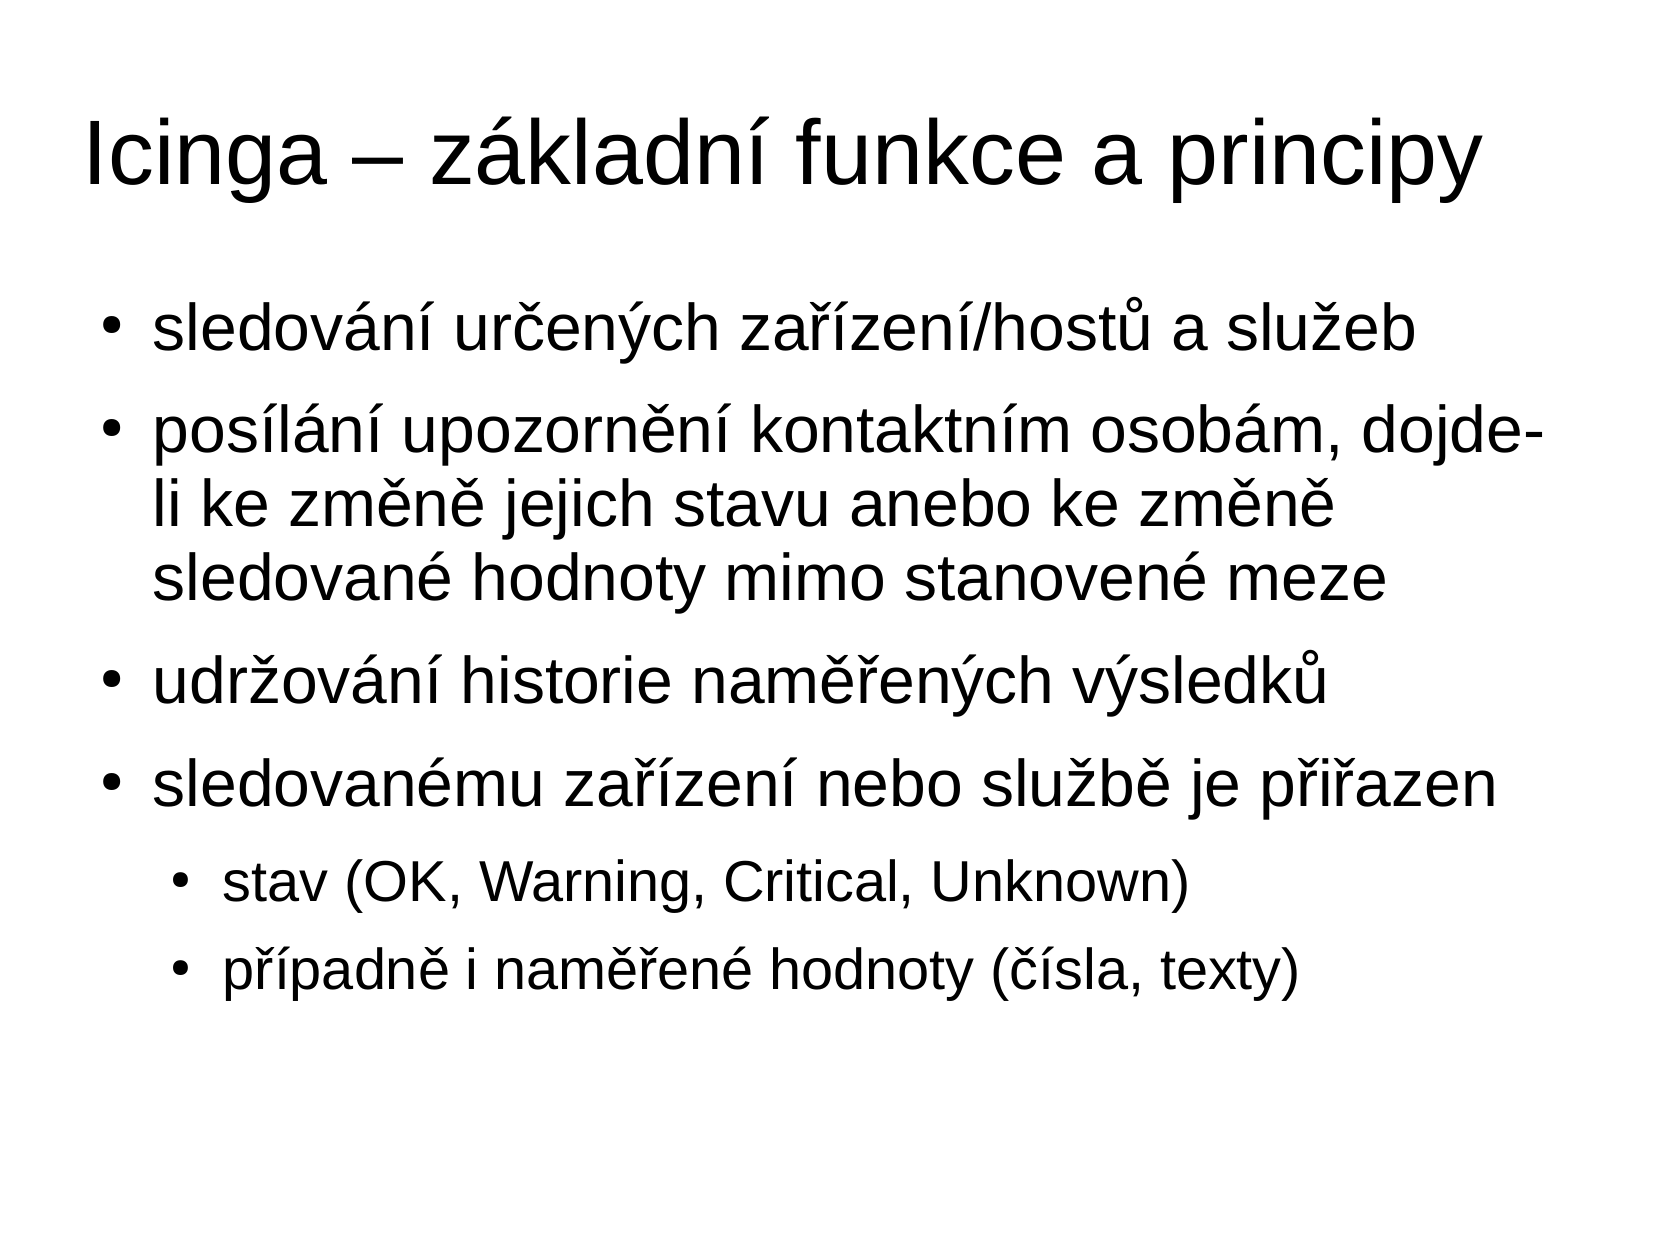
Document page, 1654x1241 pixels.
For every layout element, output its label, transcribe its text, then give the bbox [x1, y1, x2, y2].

title Icinga – základní funkce a principy [82, 49, 1571, 257]
list sledování určených zařízení/hostů a služeb posílání upozornění kontaktním osobám, dojde-li ke změně jejich stavu anebo ke změně sledované hodnoty mimo stanovené meze udržování historie naměřených výsledků sledovanému zařízení nebo službě je přiřazen stav (OK, Warning, Critical, Unknown) případně i naměřené hodnoty (čísla, texty) [82, 290, 1571, 1010]
